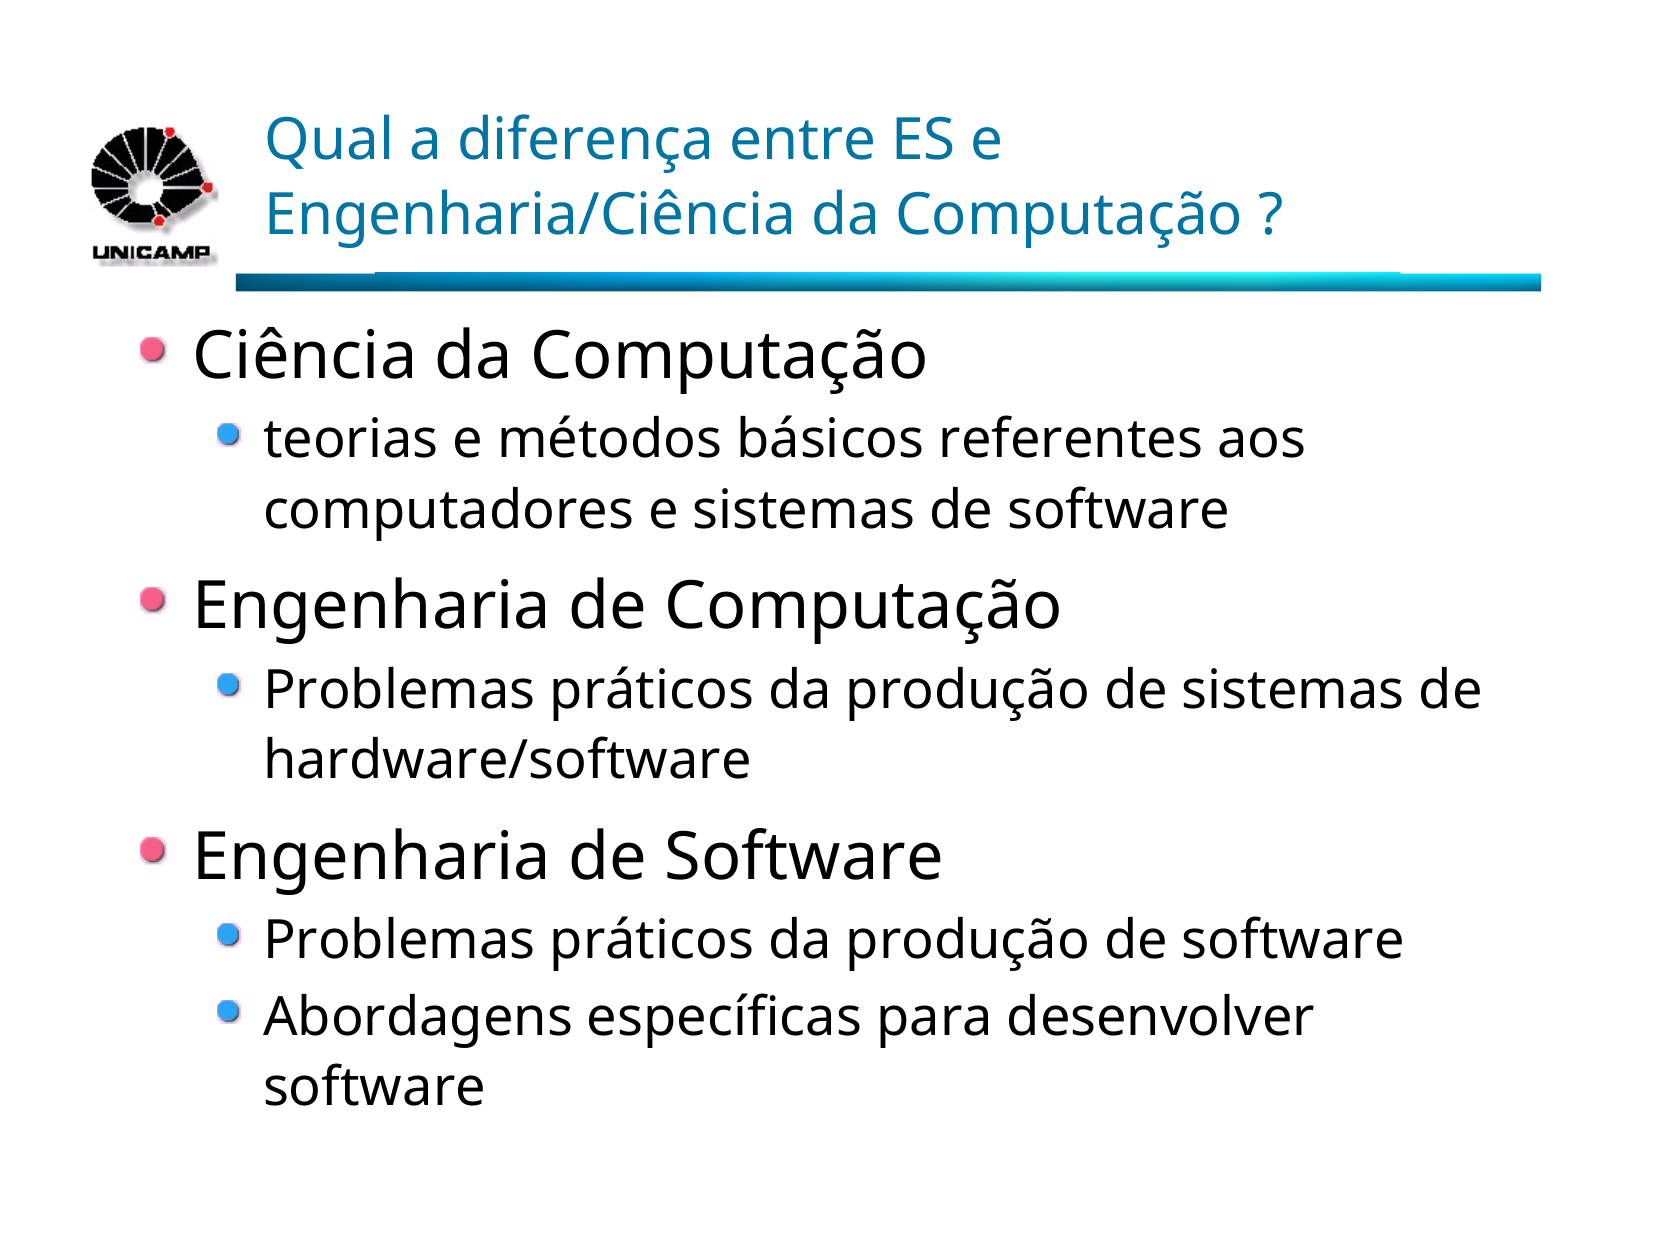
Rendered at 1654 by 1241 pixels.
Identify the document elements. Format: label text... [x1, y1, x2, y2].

picture [125, 272, 1654, 295]
title Qual a diferença entre ES e Engenharia/Ciência da Computação ? [264, 42, 1534, 250]
picture [216, 999, 242, 1025]
list Ciência da Computação teorias e métodos básicos referentes aos computadores e sistemas de software Engenharia de Computação Problemas práticos da produção de sistemas de hardware/software Engenharia de Software Problemas práticos da produção de software Abordagens específicas para desenvolver software [121, 309, 1534, 976]
